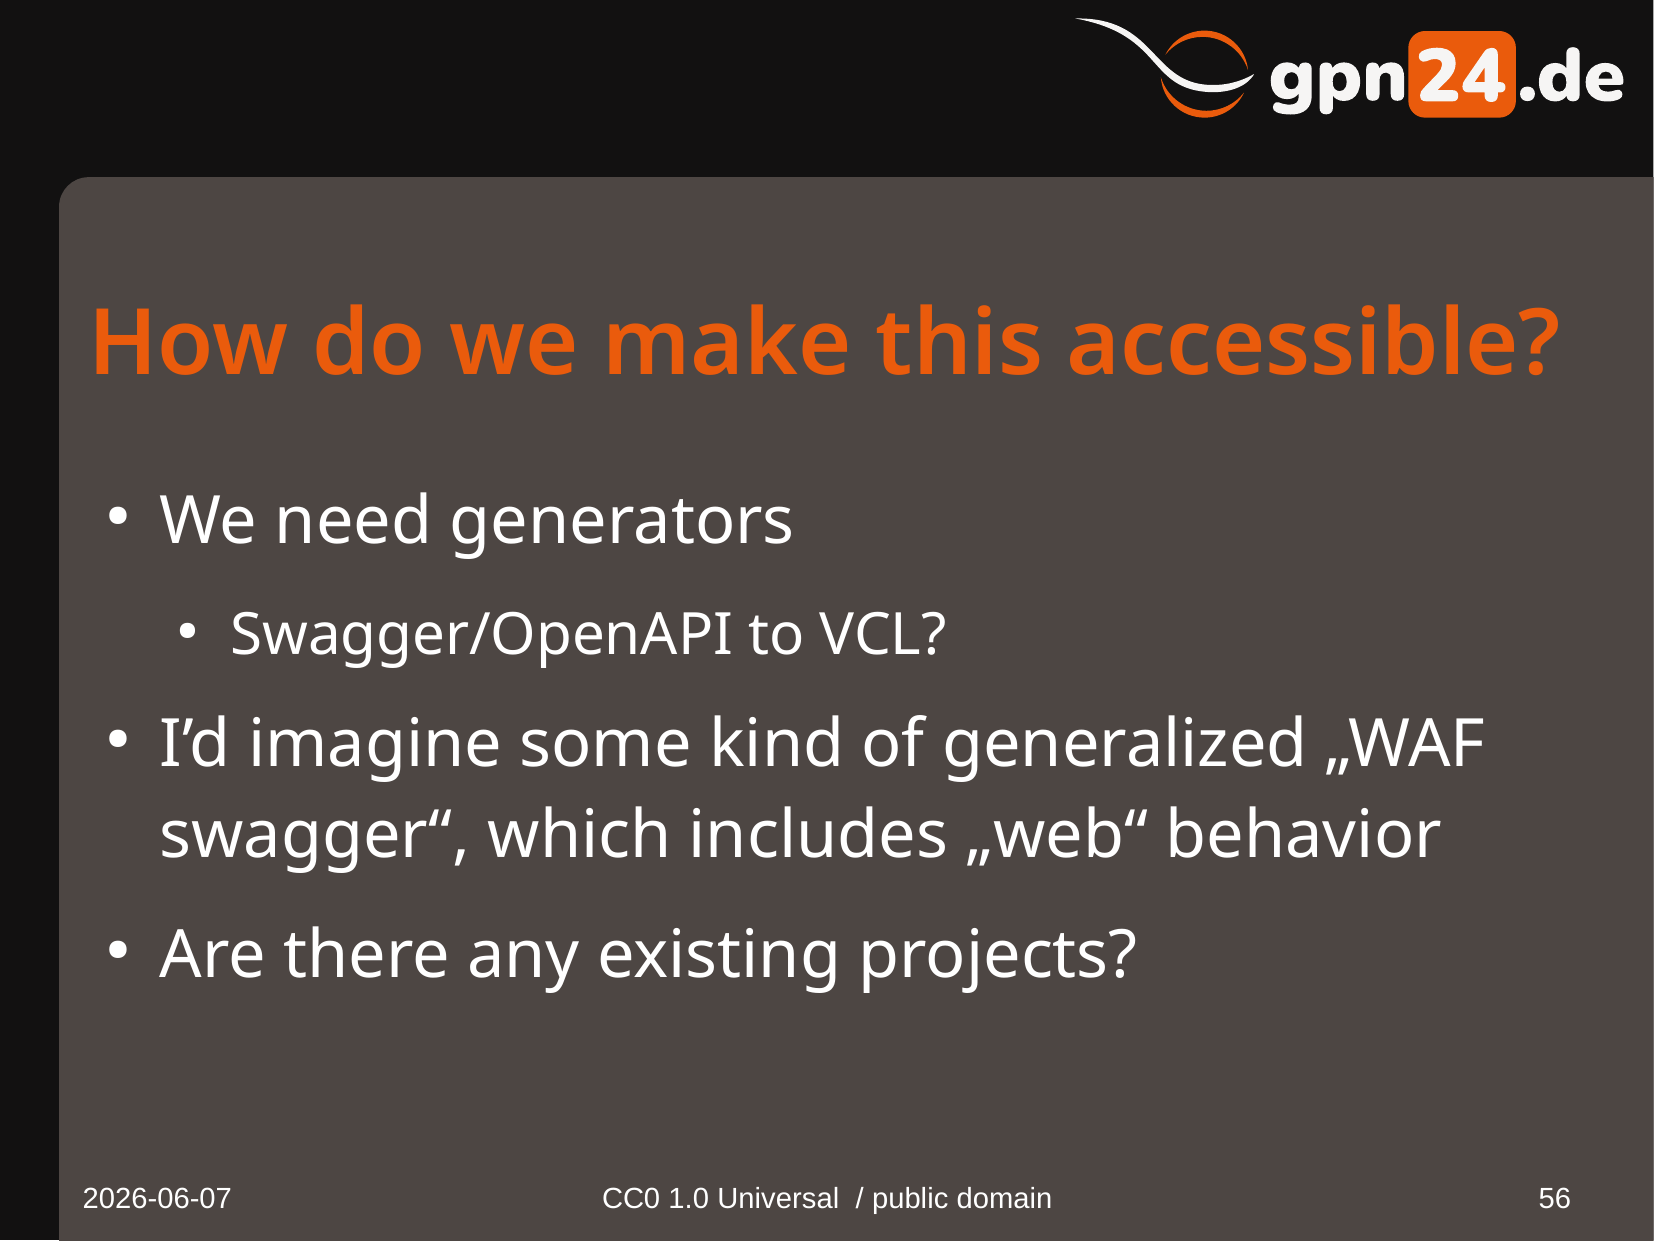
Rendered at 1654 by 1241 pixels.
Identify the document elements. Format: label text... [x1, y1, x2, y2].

list We need generators Swagger/OpenAPI to VCL? I’d imagine some kind of generalized „WAF swagger“, which includes „web“ behavior Are there any existing projects? [88, 472, 1577, 1192]
title How do we make this accessible? [88, 235, 1577, 443]
